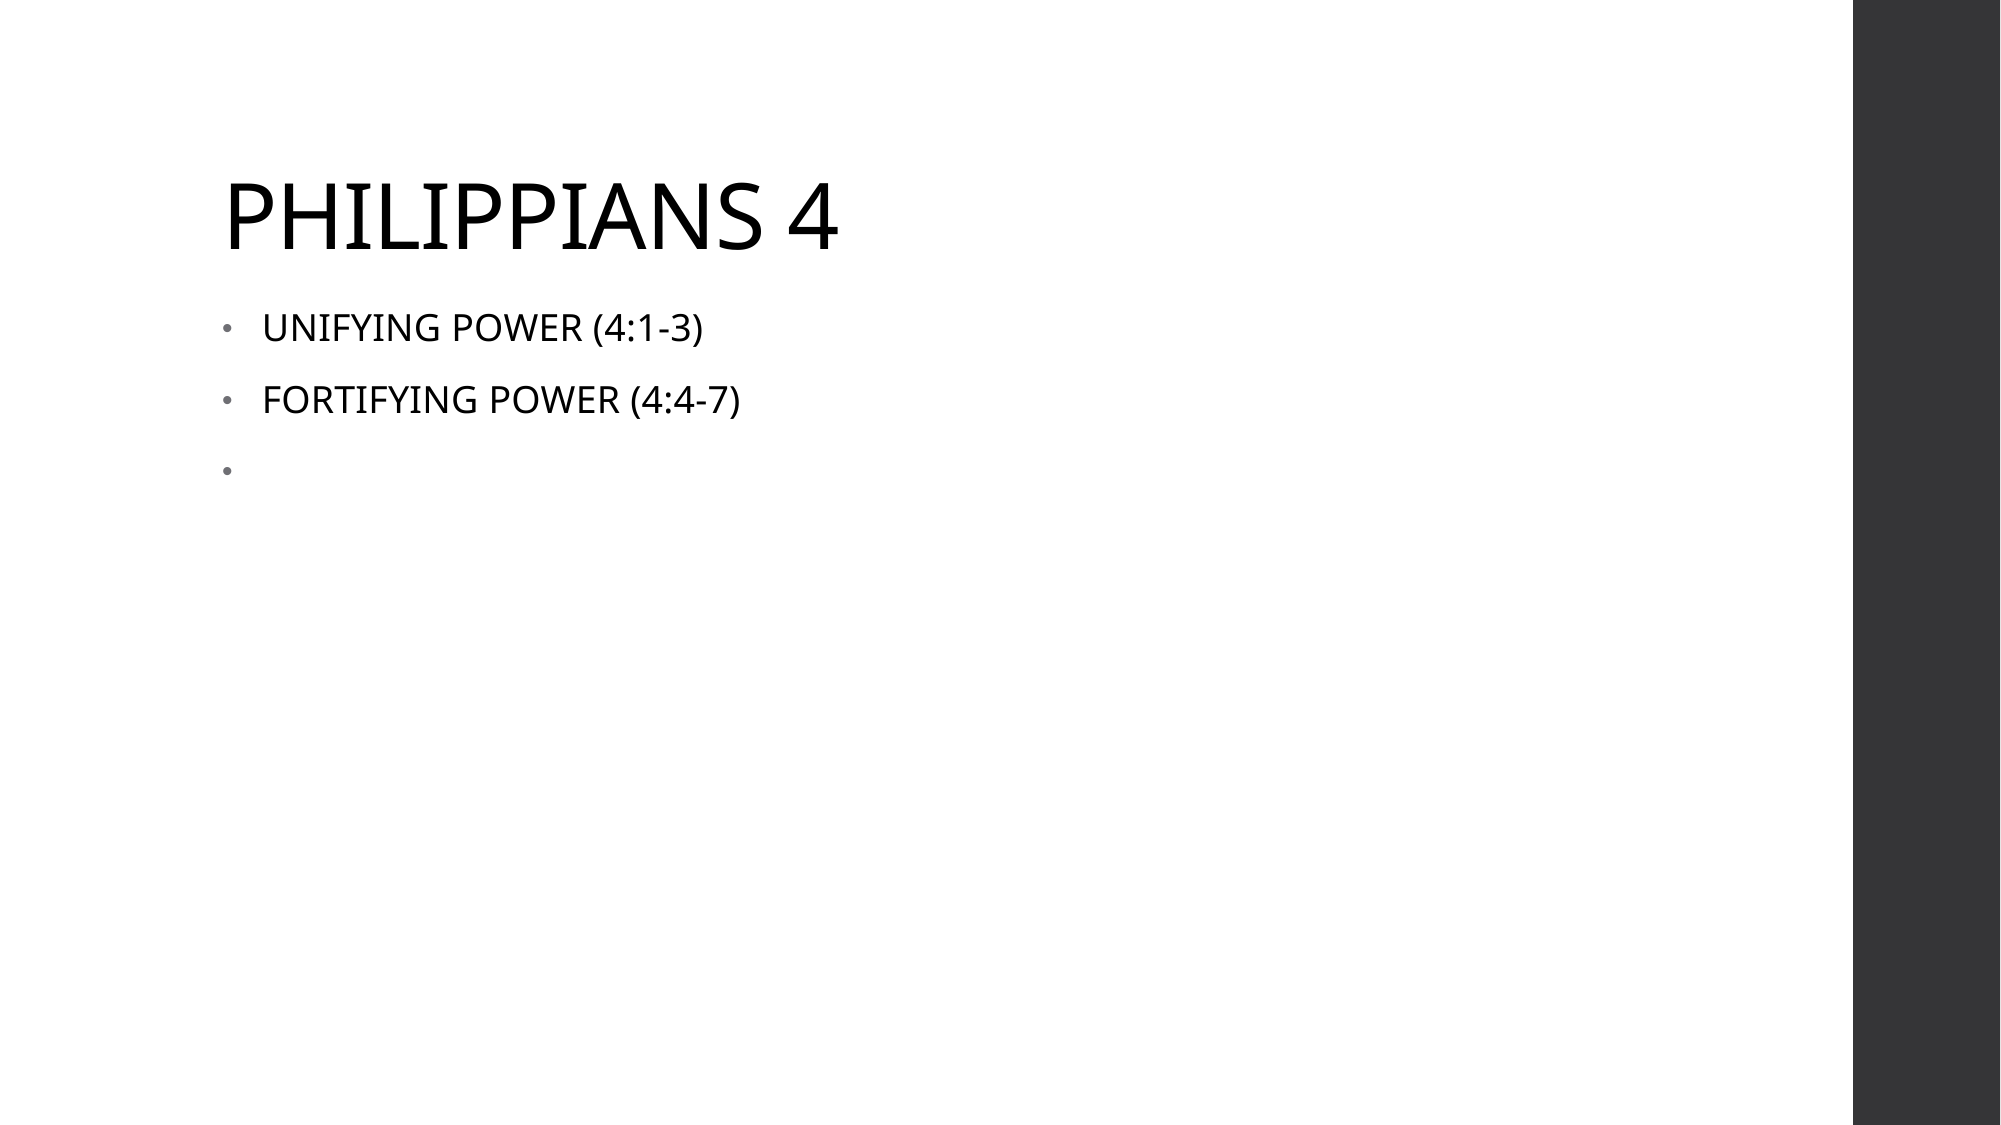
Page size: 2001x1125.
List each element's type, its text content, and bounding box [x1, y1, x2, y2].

list UNIFYING POWER (4:1-3) FORTIFYING POWER (4:4-7) [206, 299, 1617, 1014]
title PHILIPPIANS 4 [206, 60, 1797, 278]
